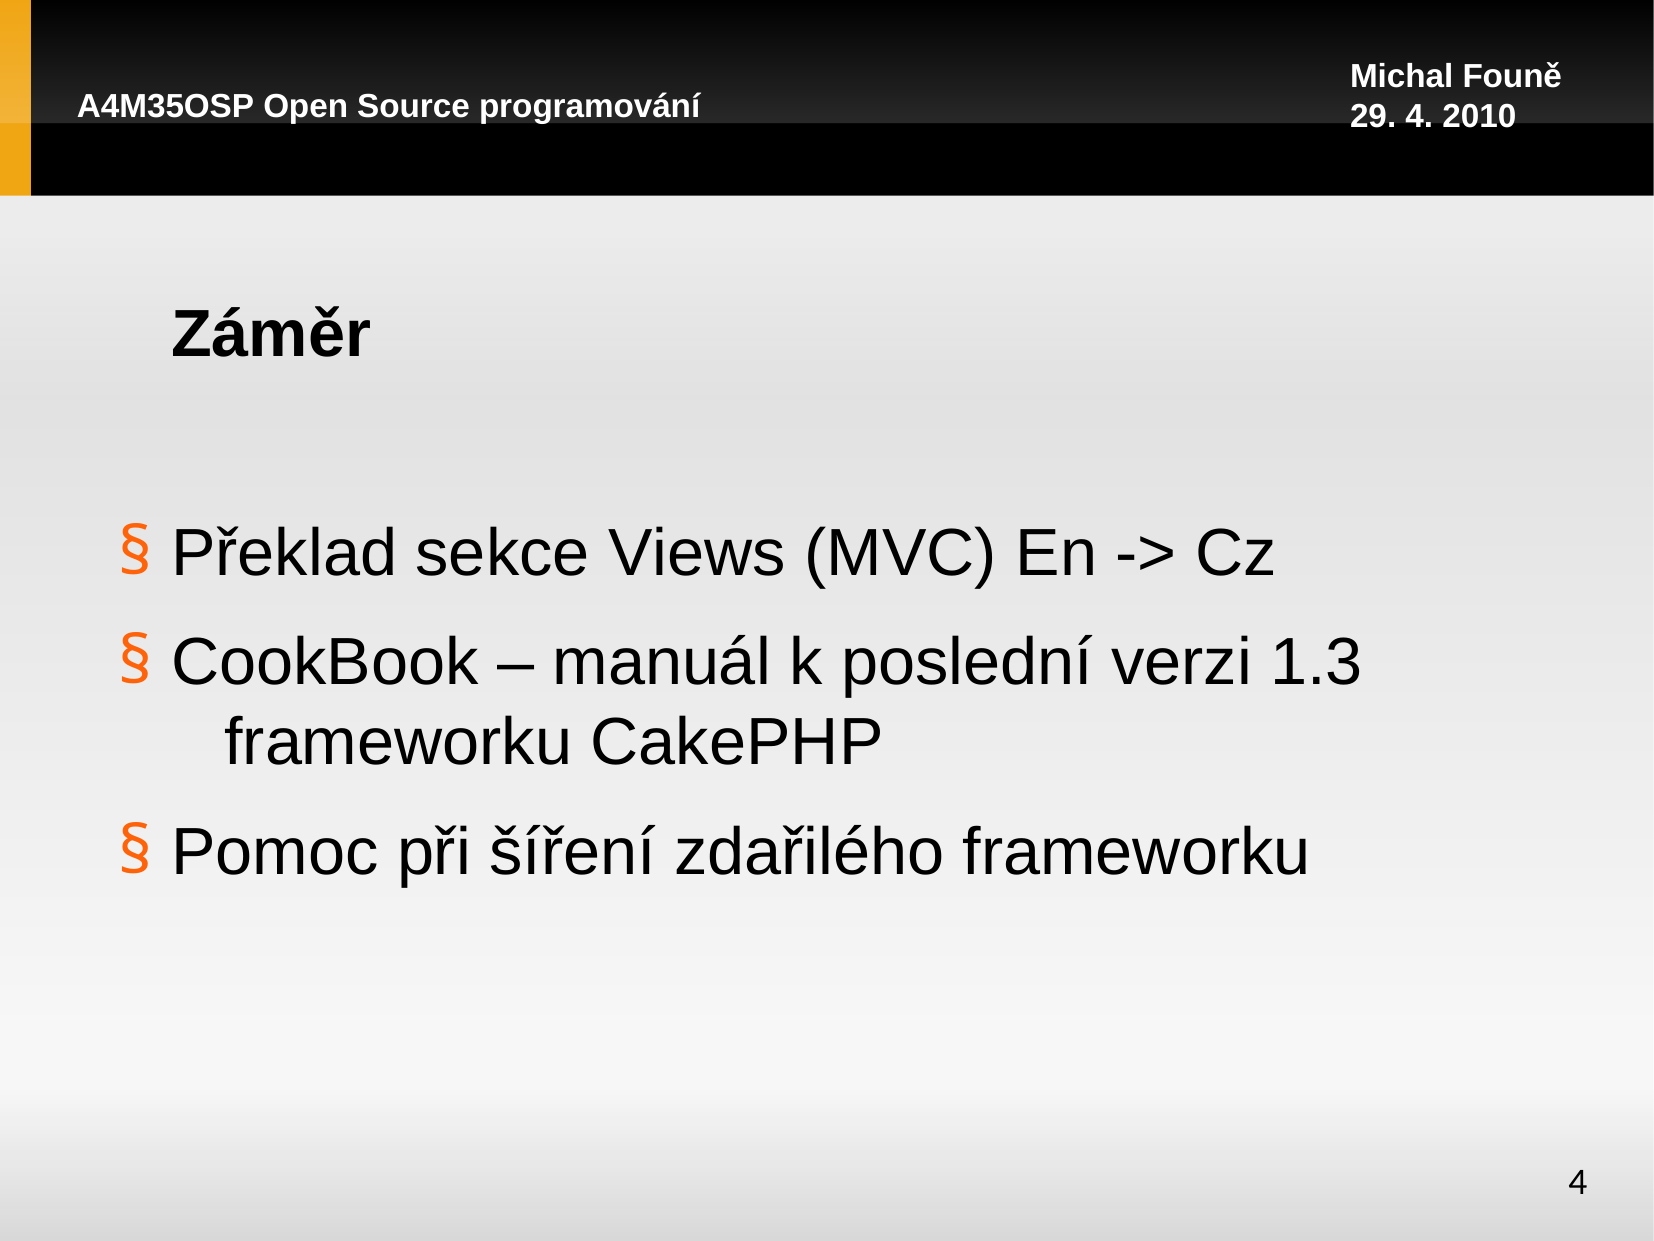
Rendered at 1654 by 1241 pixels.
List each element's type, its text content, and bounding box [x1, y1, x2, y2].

list Záměr Překlad sekce Views (MVC) En -> Cz CookBook – manuál k poslední verzi 1.3 frameworku CakePHP Pomoc při šíření zdařilého frameworku [82, 289, 1571, 1063]
text_box 4 [1553, 1159, 1608, 1220]
title A4M35OSP Open Source programování [76, 83, 751, 124]
title Michal Founě 29. 4. 2010 [1350, 53, 1649, 135]
